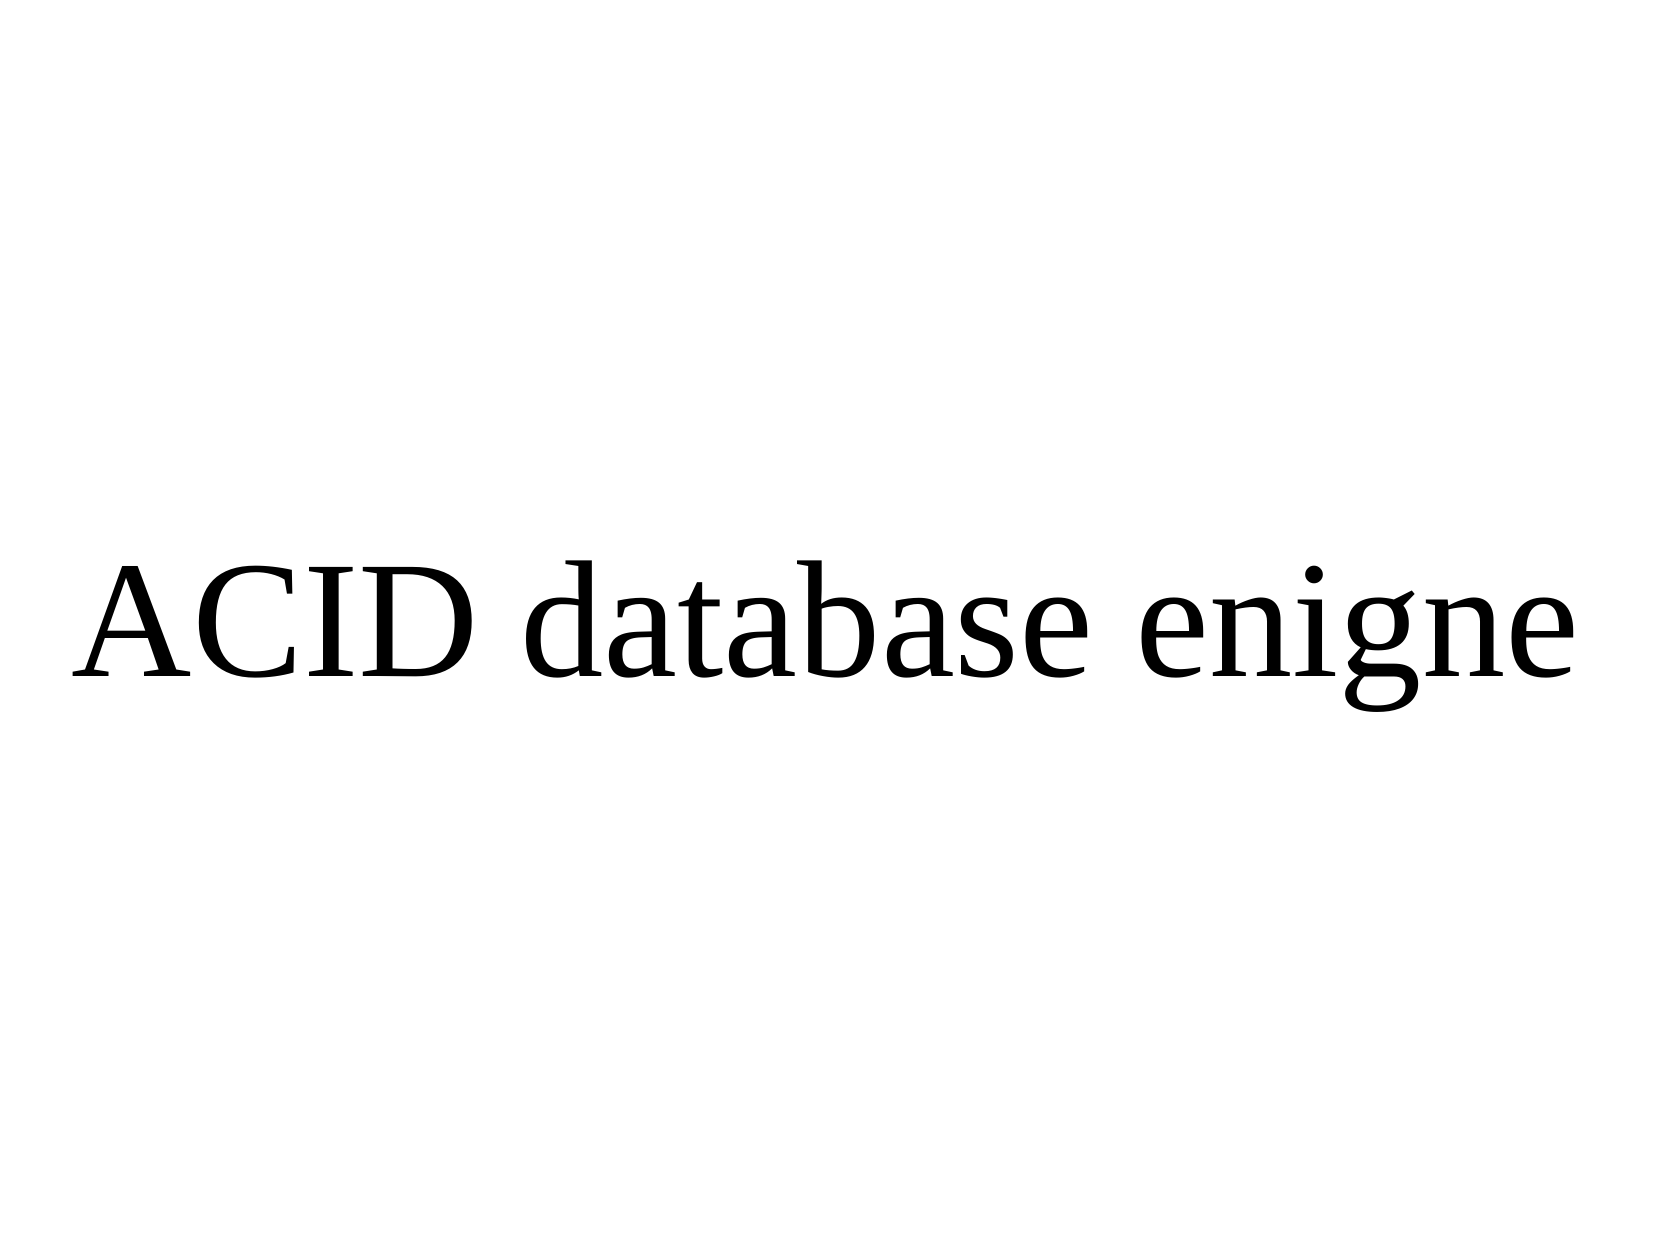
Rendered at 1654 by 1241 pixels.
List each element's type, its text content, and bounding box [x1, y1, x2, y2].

title ACID database enigne [0, 516, 1654, 724]
